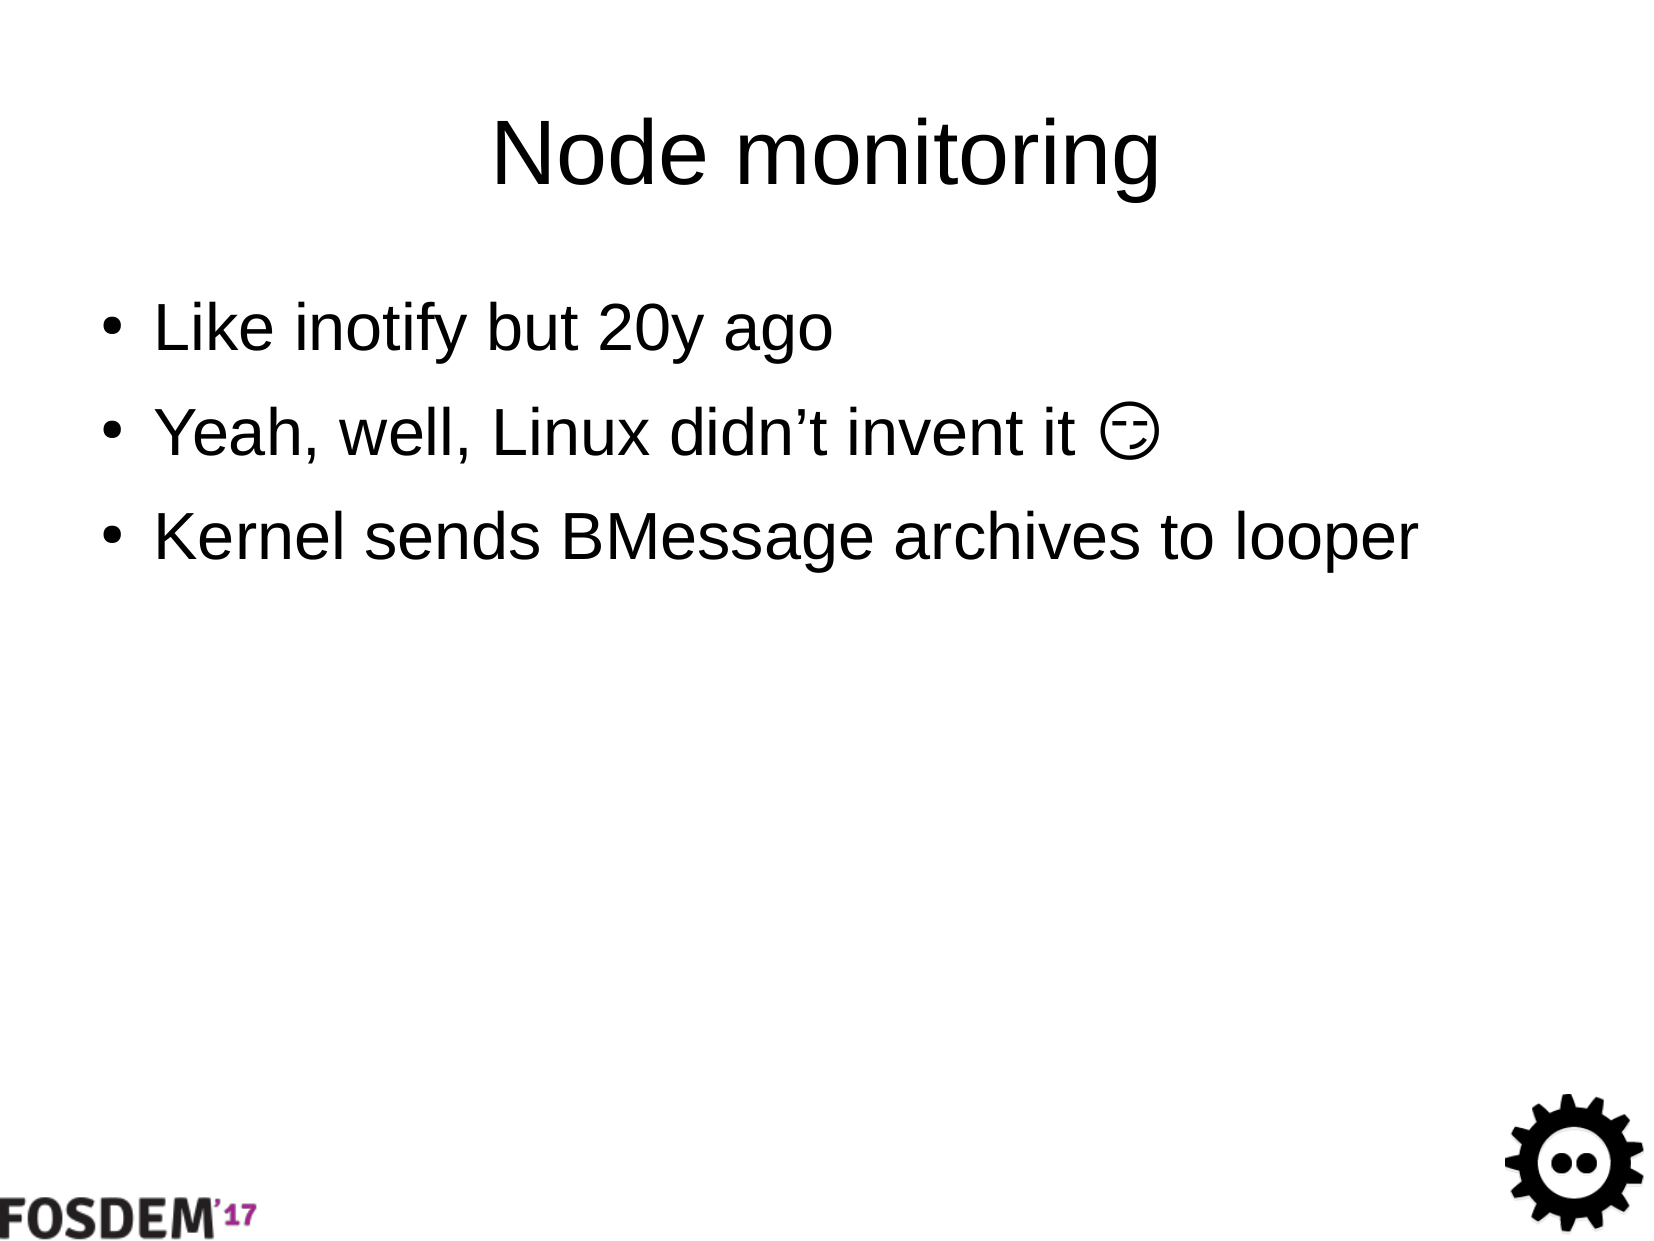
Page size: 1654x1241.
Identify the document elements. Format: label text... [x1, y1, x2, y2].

picture [0, 1196, 258, 1241]
list Like inotify but 20y ago Yeah, well, Linux didn’t invent it 😏 Kernel sends BMessage archives to looper [82, 290, 1571, 1010]
title Node monitoring [82, 49, 1571, 257]
picture [1505, 1094, 1648, 1235]
